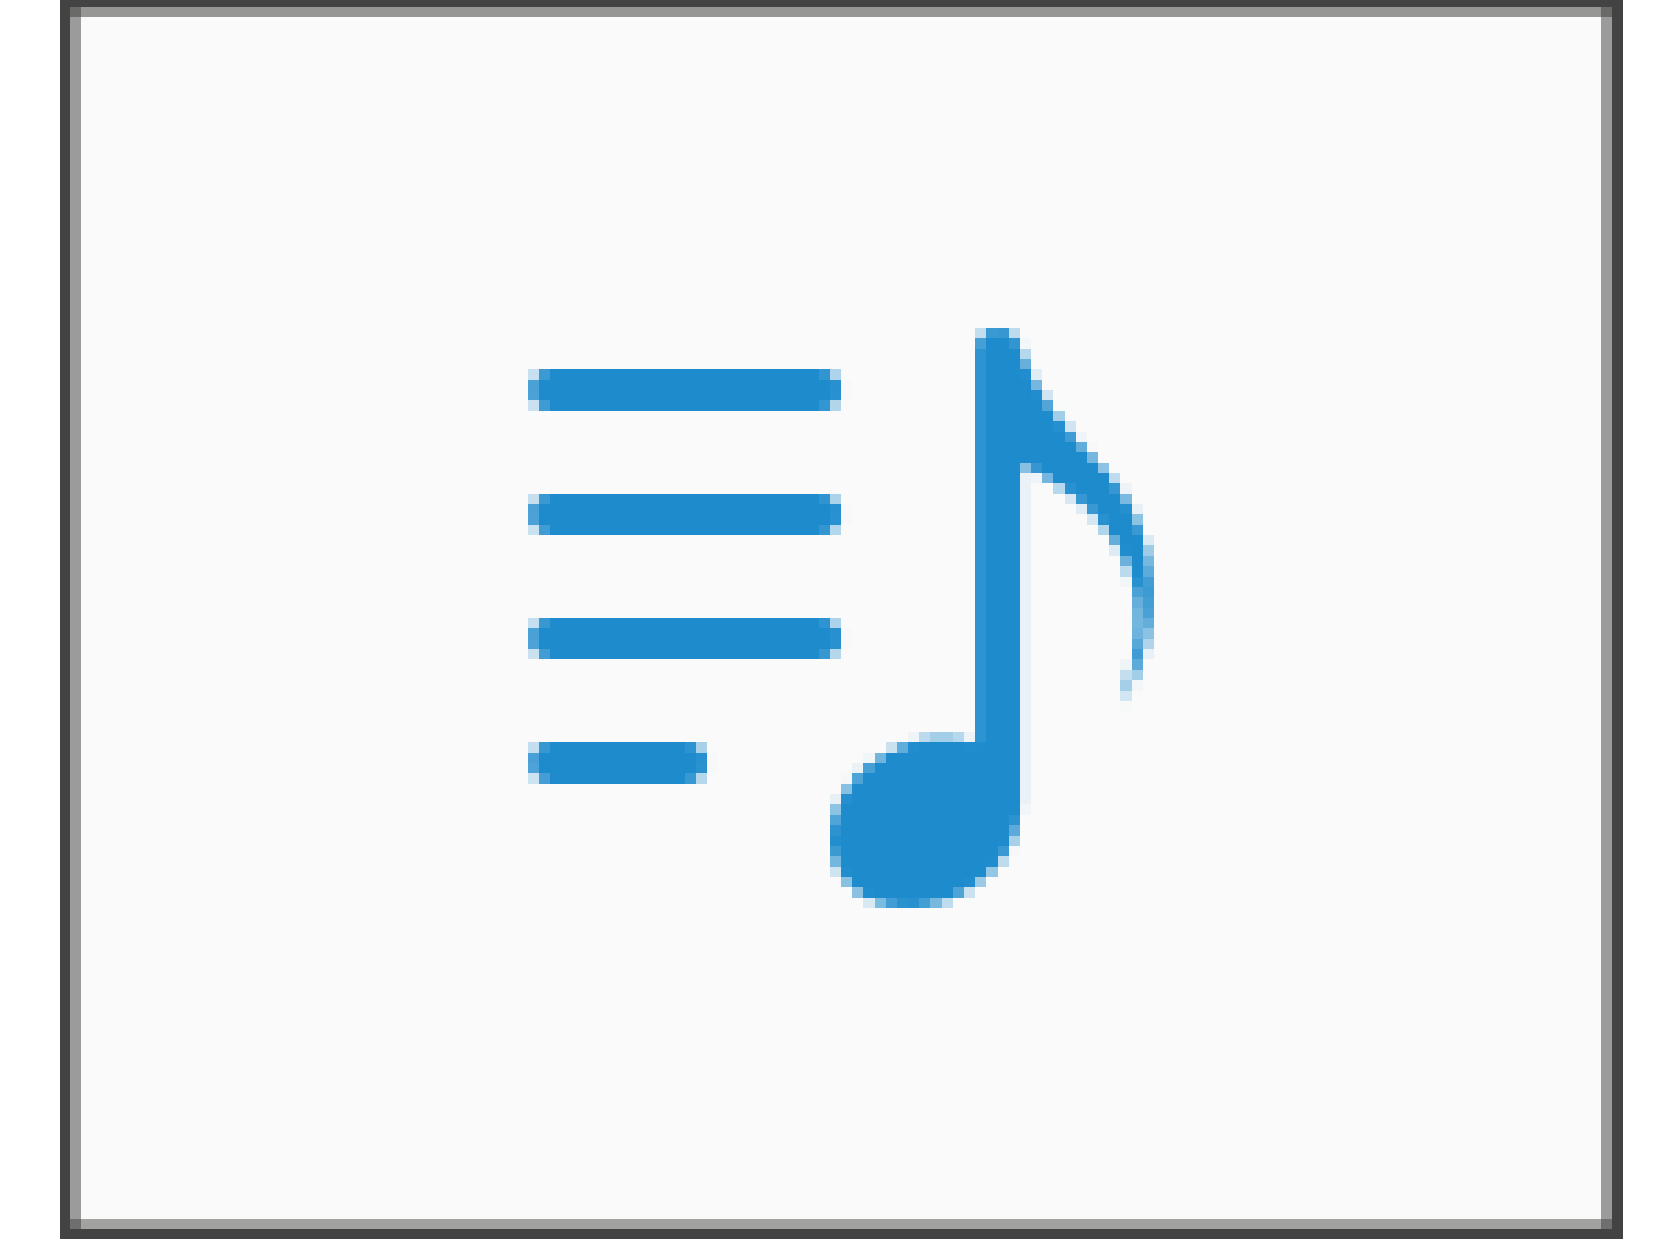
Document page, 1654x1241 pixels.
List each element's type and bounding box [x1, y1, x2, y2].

text_box [58, 0, 1625, 1241]
